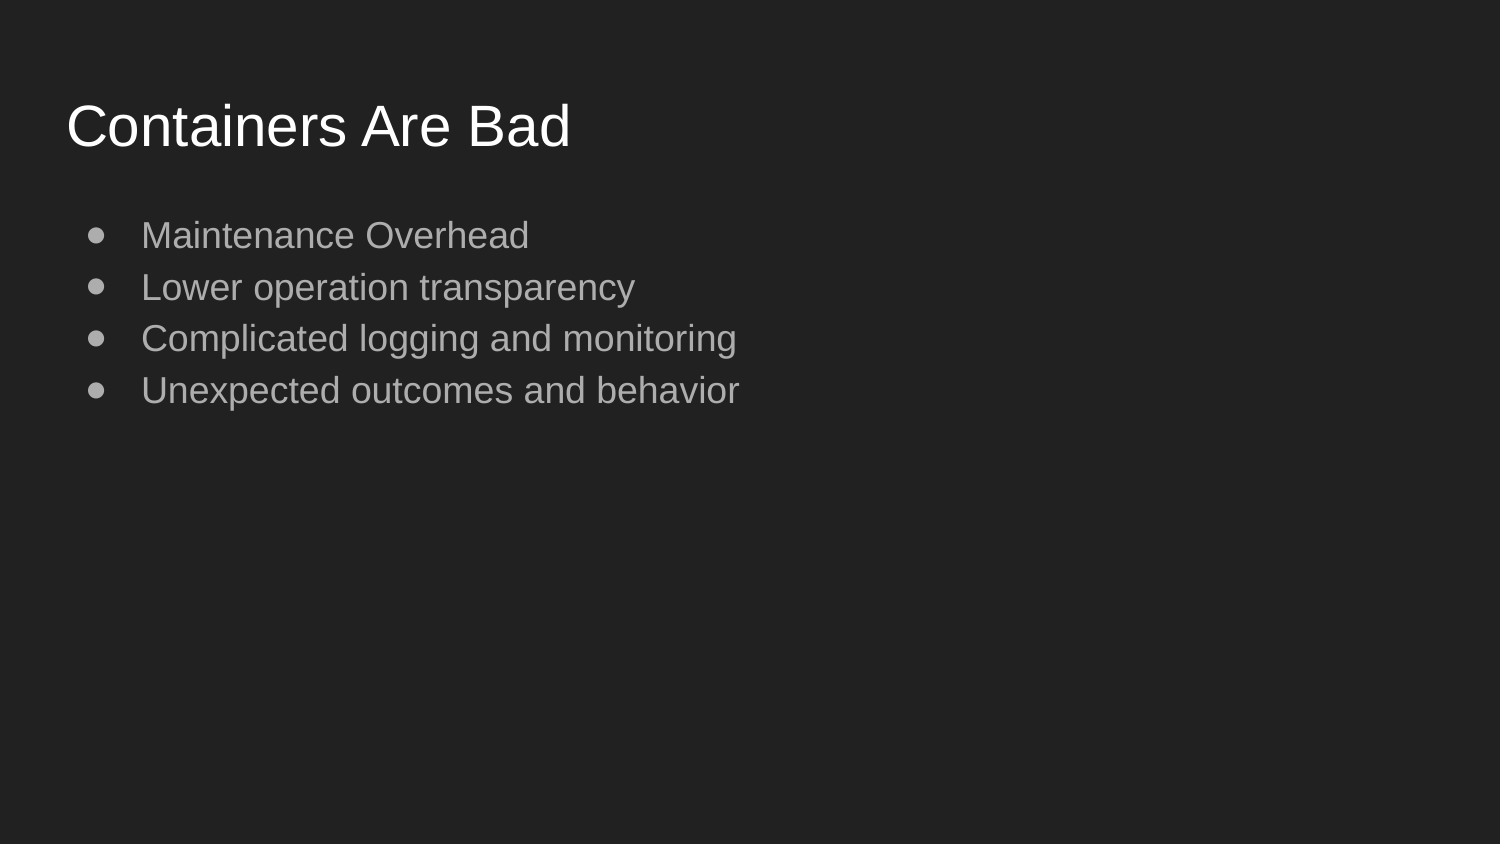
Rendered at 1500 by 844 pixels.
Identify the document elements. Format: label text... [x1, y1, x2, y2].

list Maintenance Overhead Lower operation transparency Complicated logging and monitoring Unexpected outcomes and behavior [51, 189, 1449, 750]
title Containers Are Bad [51, 72, 1449, 167]
